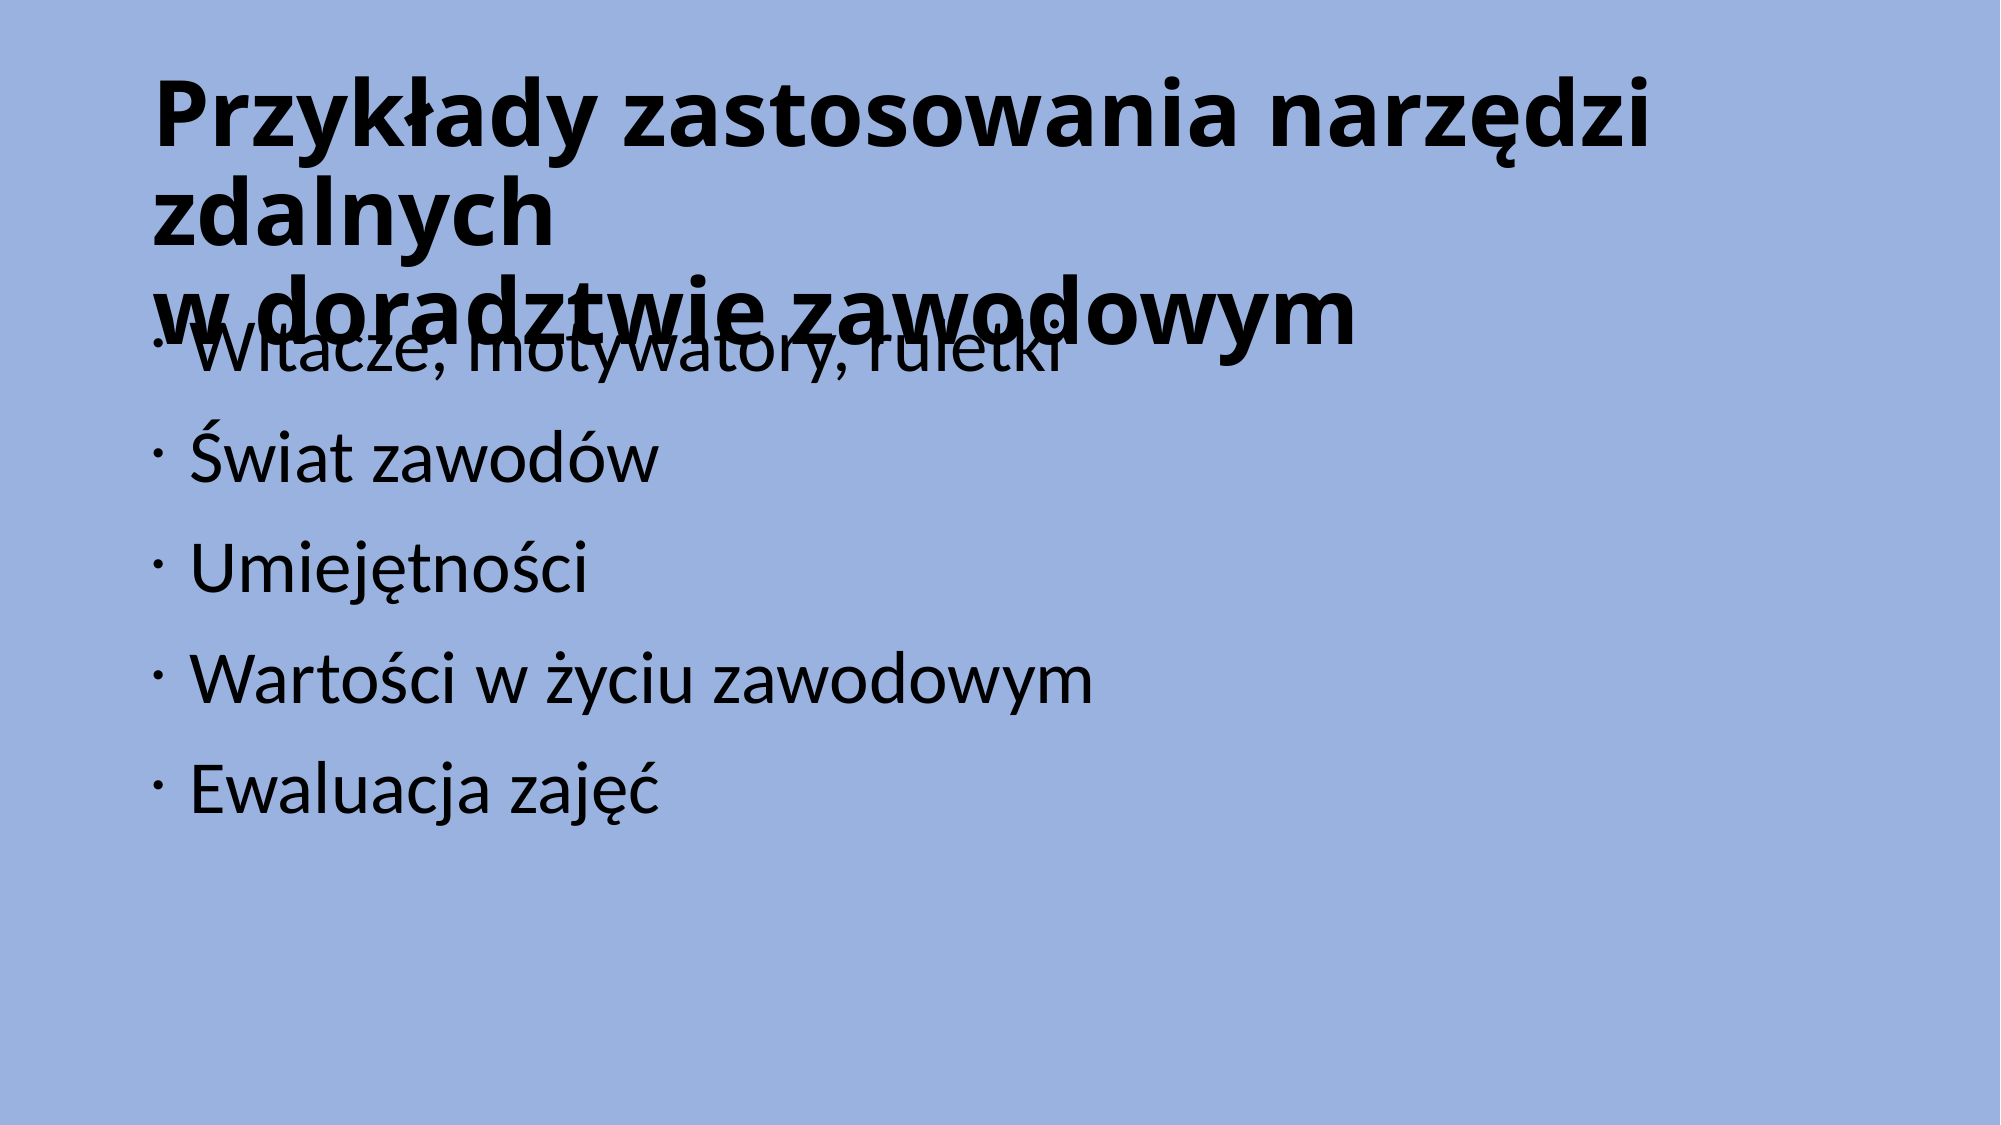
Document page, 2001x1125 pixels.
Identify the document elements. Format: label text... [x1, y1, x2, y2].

list Witacze, motywatory, ruletki Świat zawodów Umiejętności Wartości w życiu zawodowym Ewaluacja zajęć [137, 299, 1863, 1014]
title Przykłady zastosowania narzędzi zdalnych w doradztwie zawodowym [137, 59, 1863, 278]
